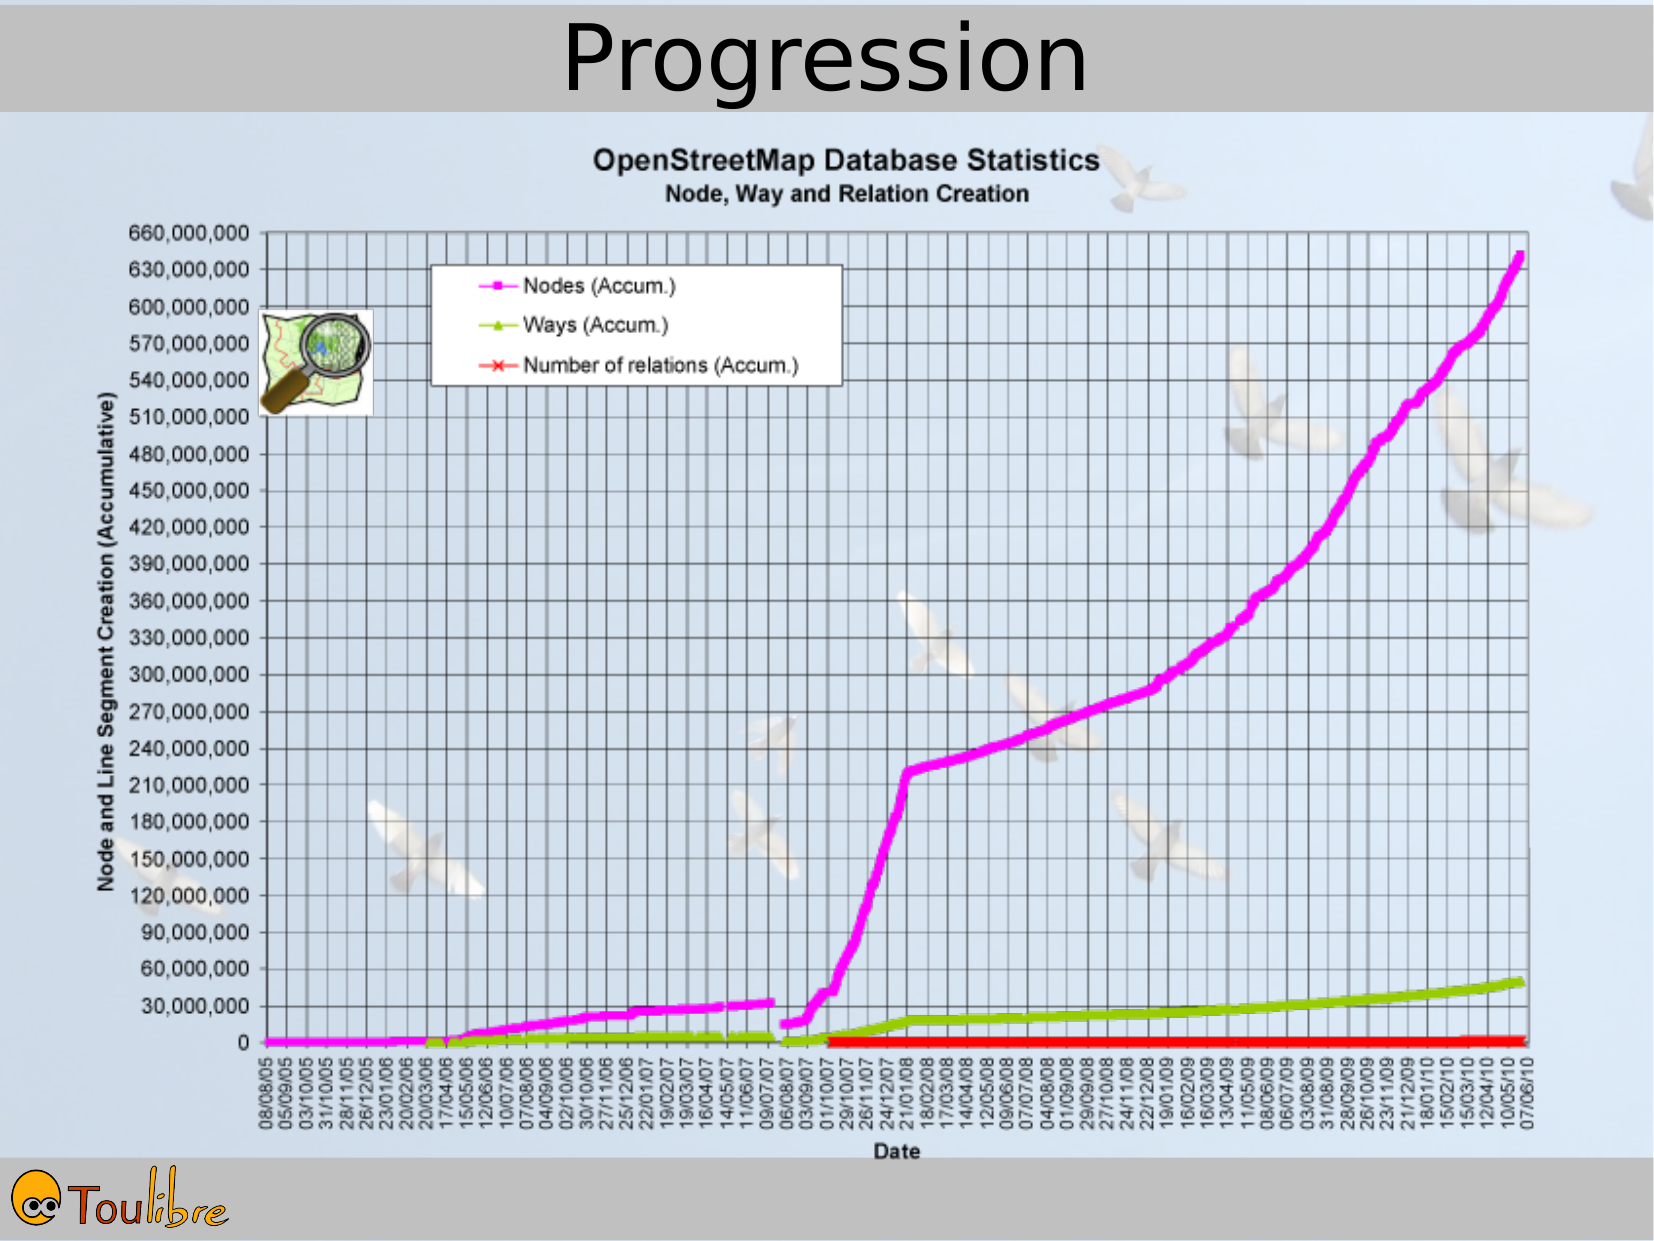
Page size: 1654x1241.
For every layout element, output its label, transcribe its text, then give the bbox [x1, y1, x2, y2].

picture [11, 134, 1544, 1228]
title Progression [0, 4, 1654, 112]
